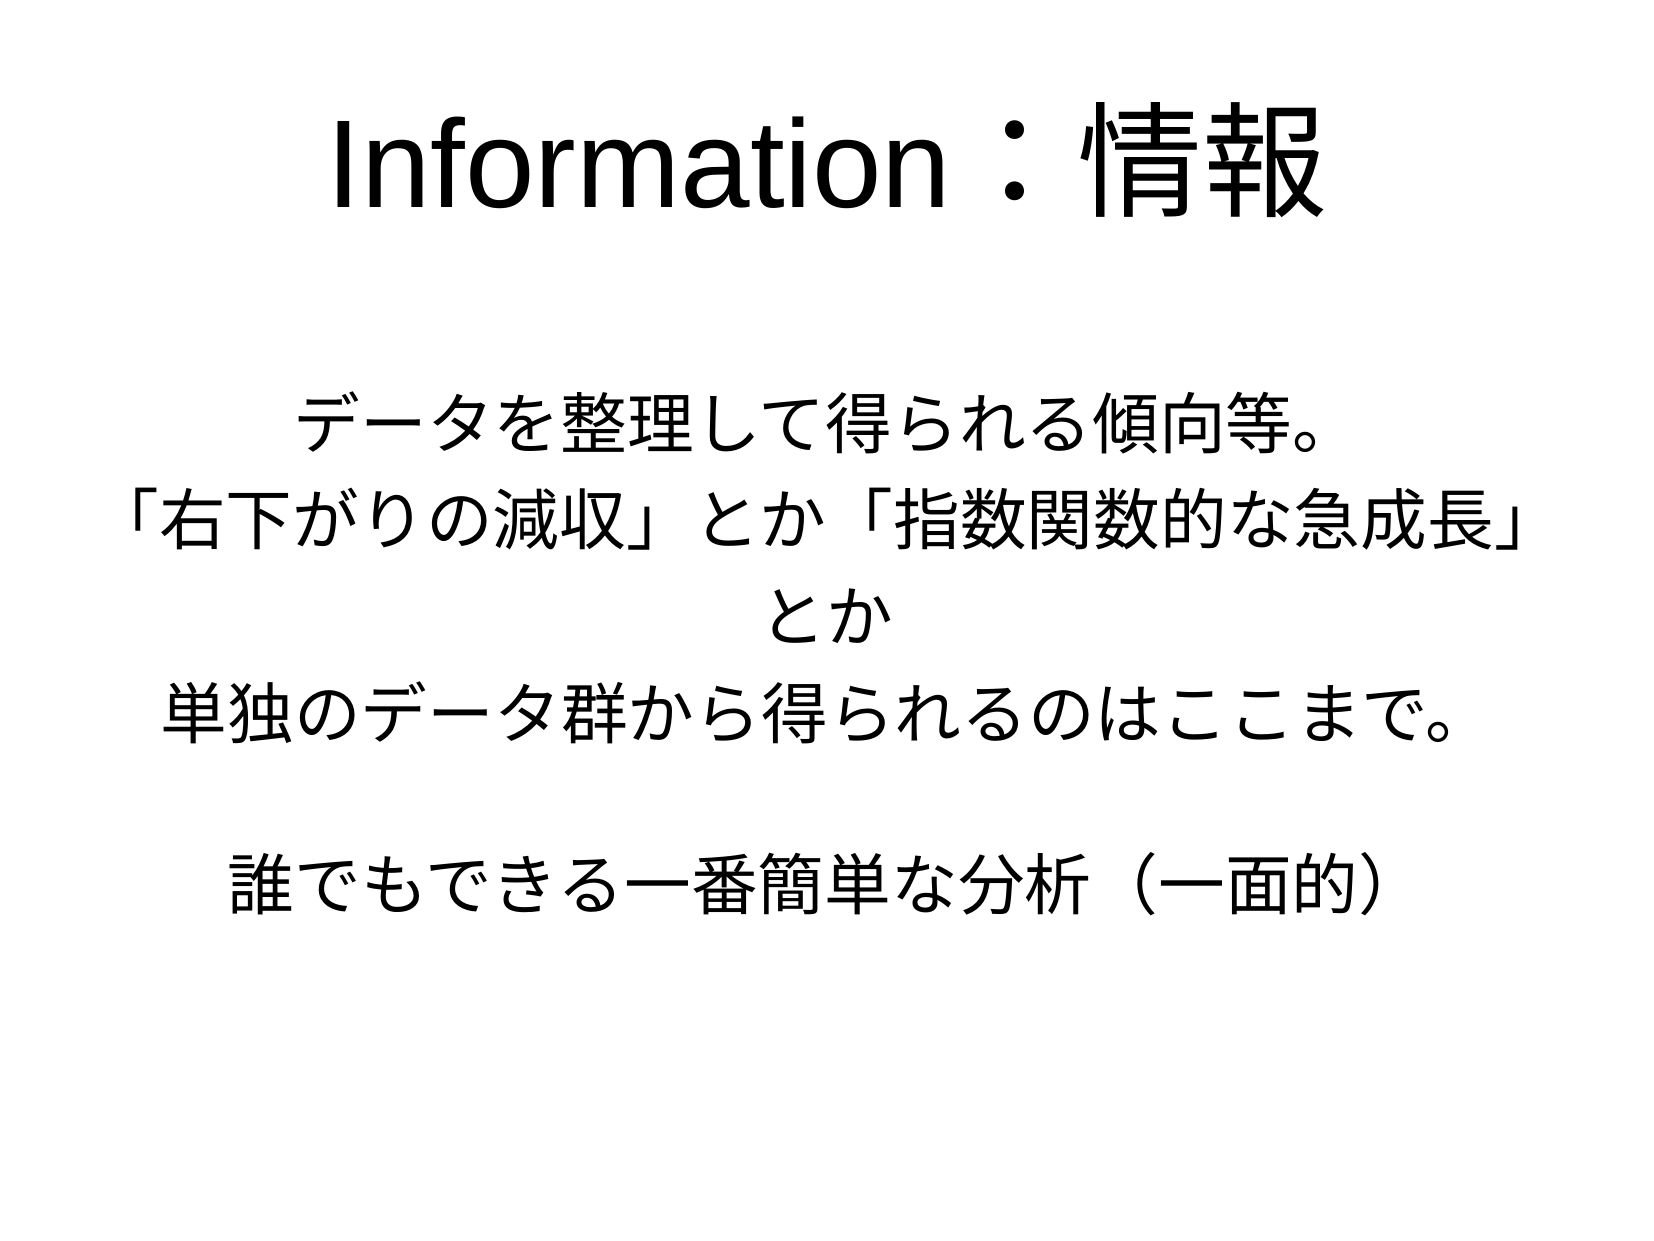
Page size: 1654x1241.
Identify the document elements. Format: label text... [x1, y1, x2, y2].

subtitle データを整理して得られる傾向等。 「右下がりの減収」とか「指数関数的な急成長」とか 単独のデータ群から得られるのはここまで。 誰でもできる一番簡単な分析（一面的） [82, 290, 1571, 1010]
title Information：情報 [82, 49, 1571, 257]
